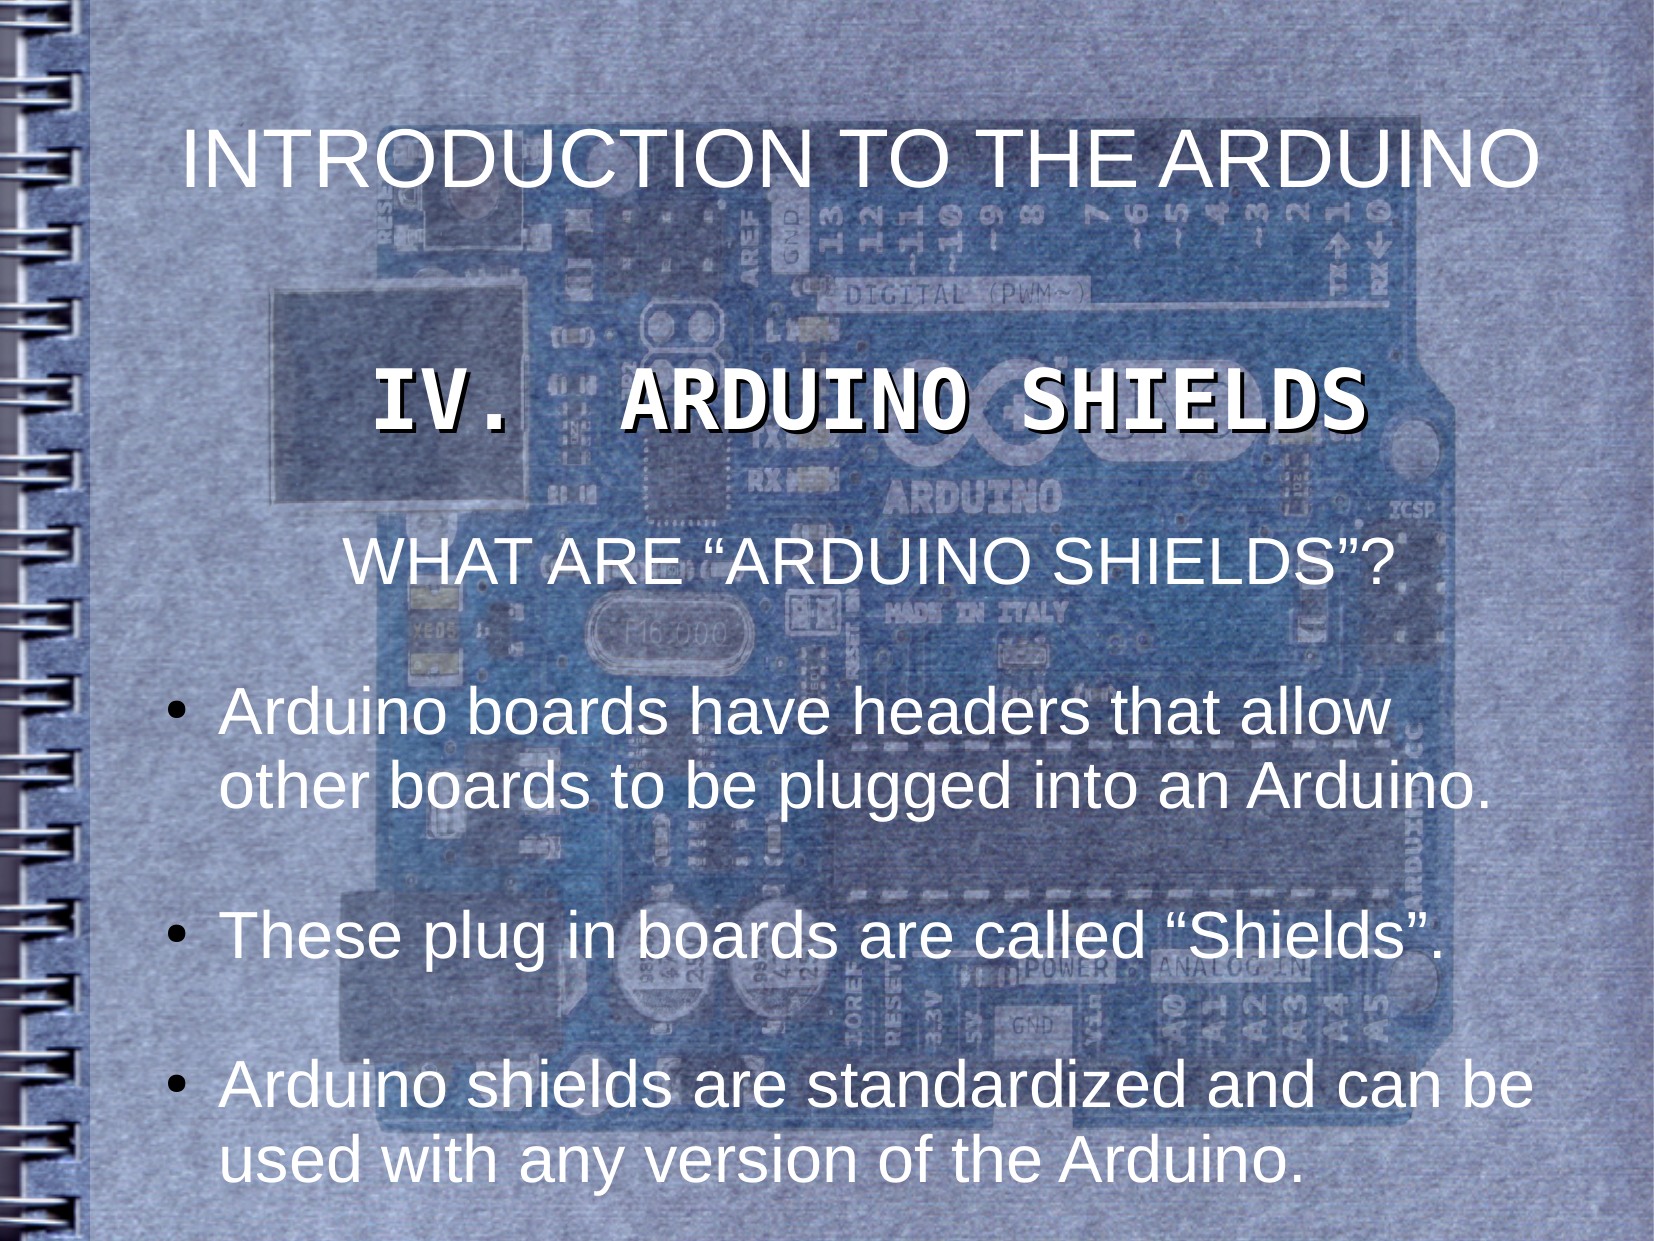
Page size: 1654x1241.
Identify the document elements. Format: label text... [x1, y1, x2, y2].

text_box IV. ARDUINO SHIELDS WHAT ARE “ARDUINO SHIELDS”? Arduino boards have headers that allow other boards to be plugged into an Arduino. These plug in boards are called “Shields”. Arduino shields are standardized and can be used with any version of the Arduino. [150, 345, 1591, 1224]
text_box INTRODUCTION TO THE ARDUINO [165, 75, 1561, 286]
picture [0, 0, 1654, 1241]
